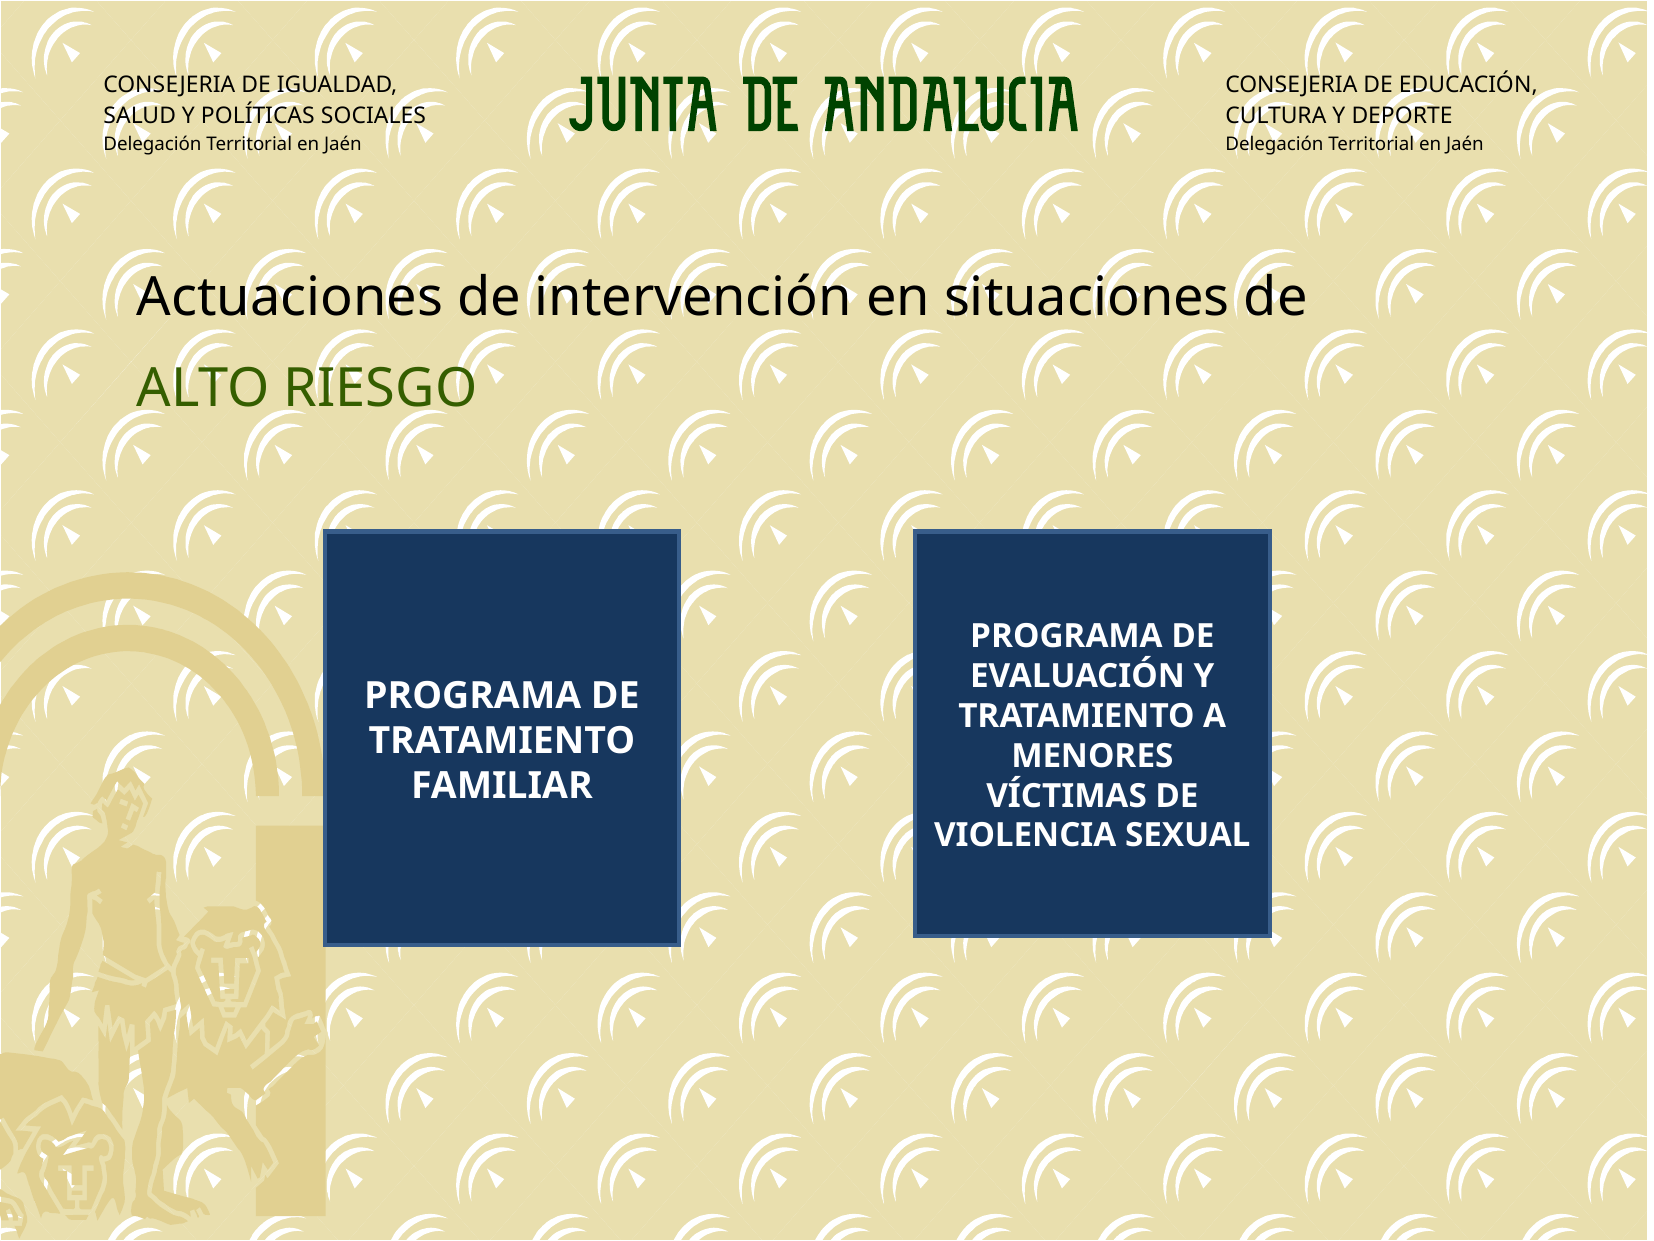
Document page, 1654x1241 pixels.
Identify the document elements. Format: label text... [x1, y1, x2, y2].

text_box PROGRAMA DE EVALUACIÓN Y TRATAMIENTO A MENORES VÍCTIMAS DE VIOLENCIA SEXUAL [915, 531, 1270, 937]
text_box Actuaciones de intervención en situaciones de ALTO RIESGO [118, 250, 1654, 414]
text_box CONSEJERIA DE IGUALDAD, SALUD Y POLÍTICAS SOCIALES Delegación Territorial en Jaén [88, 60, 464, 148]
picture [0, 0, 1647, 1241]
text_box CONSEJERIA DE EDUCACIÓN, CULTURA Y DEPORTE Delegación Territorial en Jaén [1210, 60, 1575, 148]
text_box PROGRAMA DE TRATAMIENTO FAMILIAR [324, 531, 680, 945]
